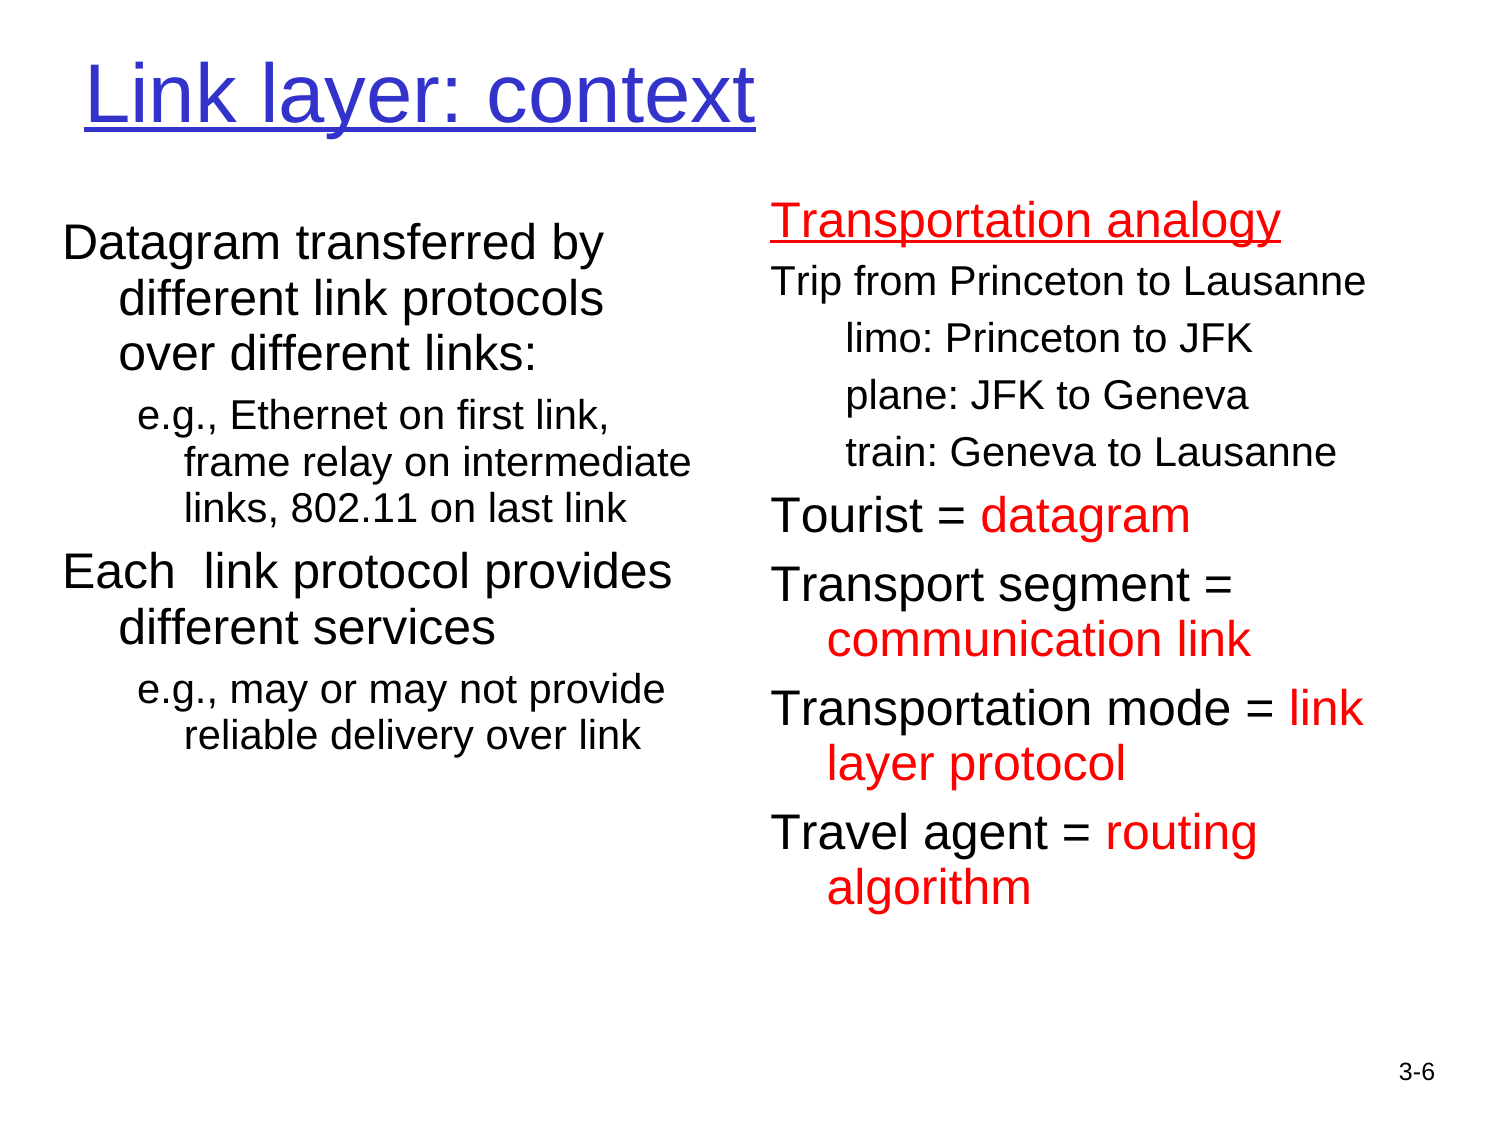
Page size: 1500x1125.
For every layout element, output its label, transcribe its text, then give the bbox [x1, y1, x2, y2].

title Link layer: context [69, 0, 1345, 188]
list Datagram transferred by different link protocols over different links: e.g., Ethernet on first link, frame relay on intermediate links, 802.11 on last link Each link protocol provides different services e.g., may or may not provide reliable delivery over link [47, 206, 729, 970]
list Transportation analogy Trip from Princeton to Lausanne limo: Princeton to JFK plane: JFK to Geneva train: Geneva to Lausanne Tourist = datagram Transport segment = communication link Transportation mode = link layer protocol Travel agent = routing algorithm [755, 184, 1443, 980]
